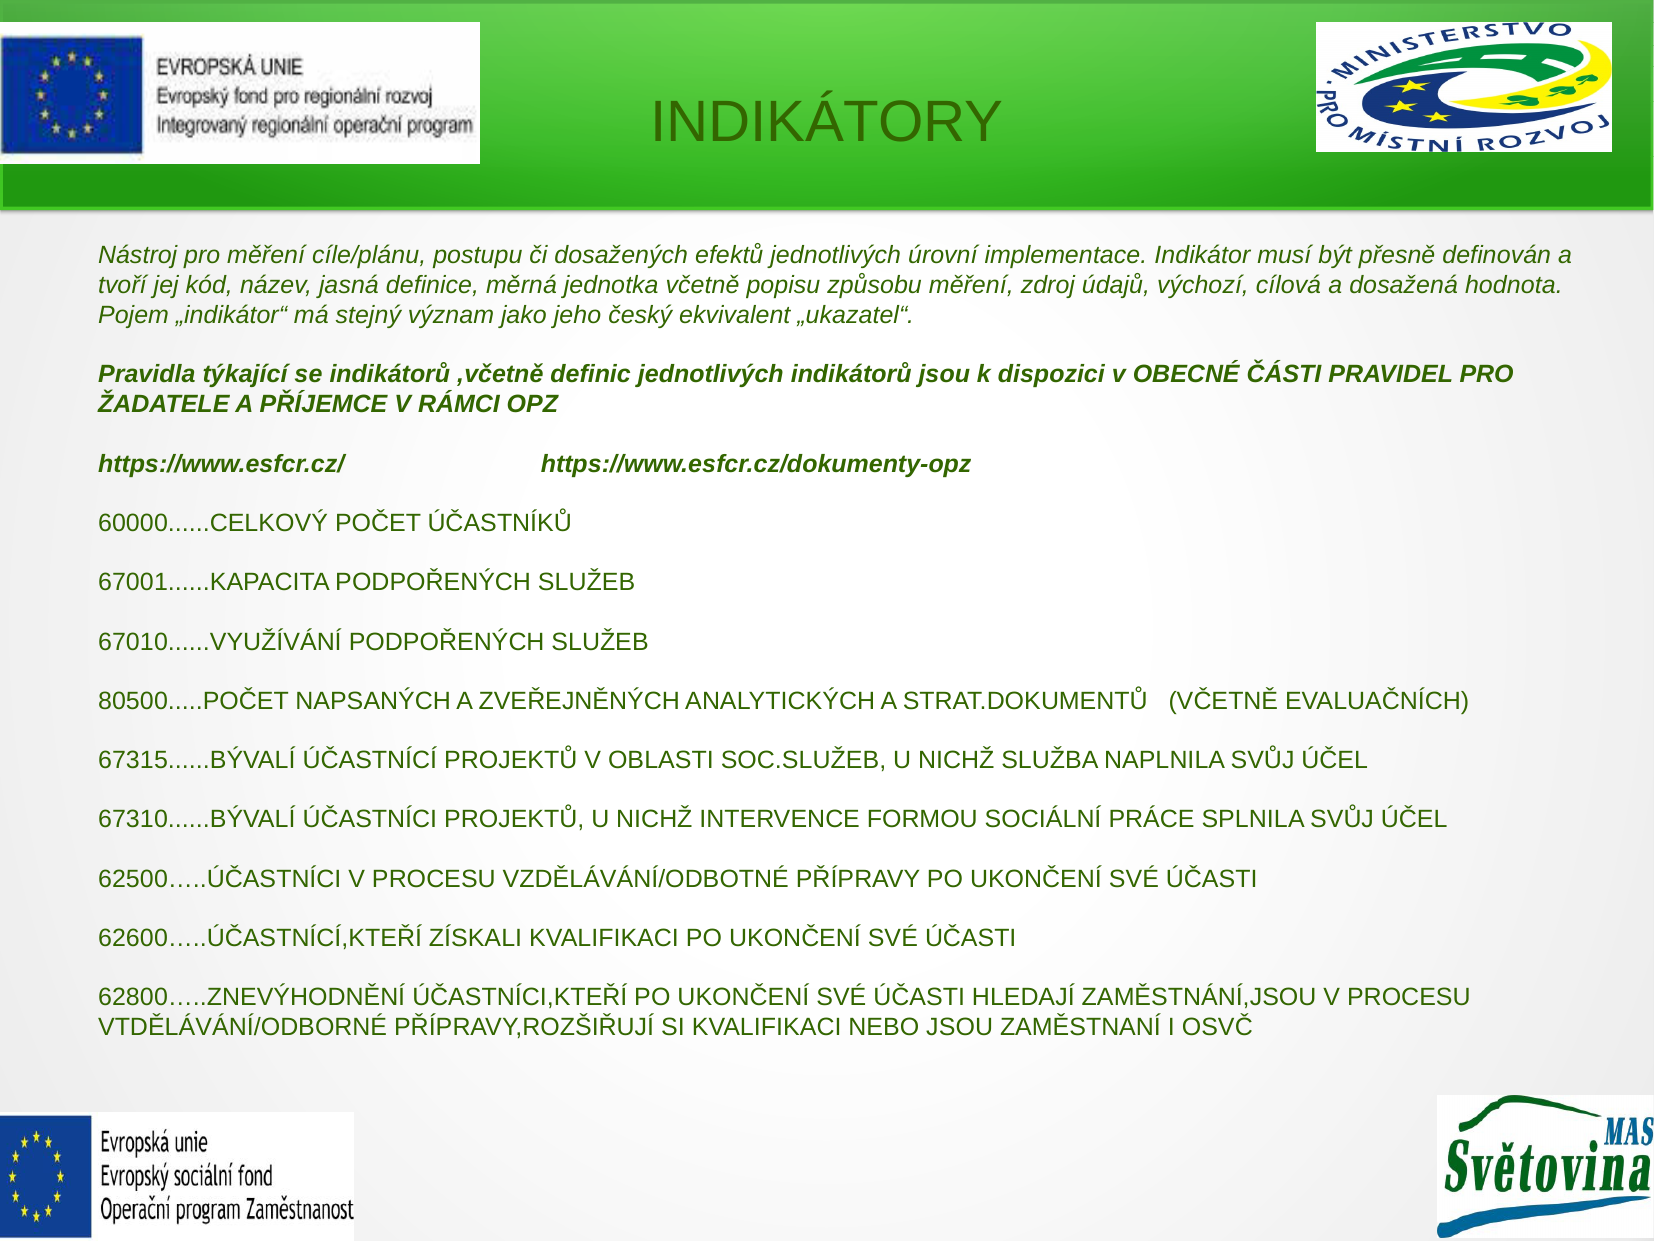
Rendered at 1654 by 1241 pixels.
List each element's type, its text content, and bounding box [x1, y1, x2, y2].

list Nástroj pro měření cíle/plánu, postupu či dosažených efektů jednotlivých úrovní implementace. Indikátor musí být přesně definován a tvoří jej kód, název, jasná definice, měrná jednotka včetně popisu způsobu měření, zdroj údajů, výchozí, cílová a dosažená hodnota. Pojem „indikátor“ má stejný význam jako jeho český ekvivalent „ukazatel“. Pravidla týkající se indikátorů ,včetně definic jednotlivých indikátorů jsou k dispozici v OBECNÉ ČÁSTI PRAVIDEL PRO ŽADATELE A PŘÍJEMCE V RÁMCI OPZ https://www.esfcr.cz/ https://www.esfcr.cz/dokumenty-opz 60000......CELKOVÝ POČET ÚČASTNÍKŮ 67001......KAPACITA PODPOŘENÝCH SLUŽEB 67010......VYUŽÍVÁNÍ PODPOŘENÝCH SLUŽEB 80500.....POČET NAPSANÝCH A ZVEŘEJNĚNÝCH ANALYTICKÝCH A STRAT.DOKUMENTŮ (VČETNĚ EVALUAČNÍCH) 67315......BÝVALÍ ÚČASTNÍCÍ PROJEKTŮ V OBLASTI SOC.SLUŽEB, U NICHŽ SLUŽBA NAPLNILA SVŮJ ÚČEL 67310......BÝVALÍ ÚČASTNÍCI PROJEKTŮ, U NICHŽ INTERVENCE FORMOU SOCIÁLNÍ PRÁCE SPLNILA SVŮJ ÚČEL 62500…..ÚČASTNÍCI V PROCESU VZDĚLÁVÁNÍ/ODBOTNÉ PŘÍPRAVY PO UKONČENÍ SVÉ ÚČASTI 62600…..ÚČASTNÍCÍ,KTEŘÍ ZÍSKALI KVALIFIKACI PO UKONČENÍ SVÉ ÚČASTI 62800…..ZNEVÝHODNĚNÍ ÚČASTNÍCI,KTEŘÍ PO UKONČENÍ SVÉ ÚČASTI HLEDAJÍ ZAMĚSTNÁNÍ,JSOU V PROCESU VTDĚLÁVÁNÍ/ODBORNÉ PŘÍPRAVY,ROZŠIŘUJÍ SI KVALIFIKACI NEBO JSOU ZAMĚSTNANÍ I OSVČ [98, 238, 1587, 1047]
title INDIKÁTORY [82, 47, 1571, 189]
picture [1316, 22, 1612, 153]
picture [1437, 1095, 1654, 1238]
picture [0, 1112, 354, 1241]
picture [0, 22, 480, 164]
